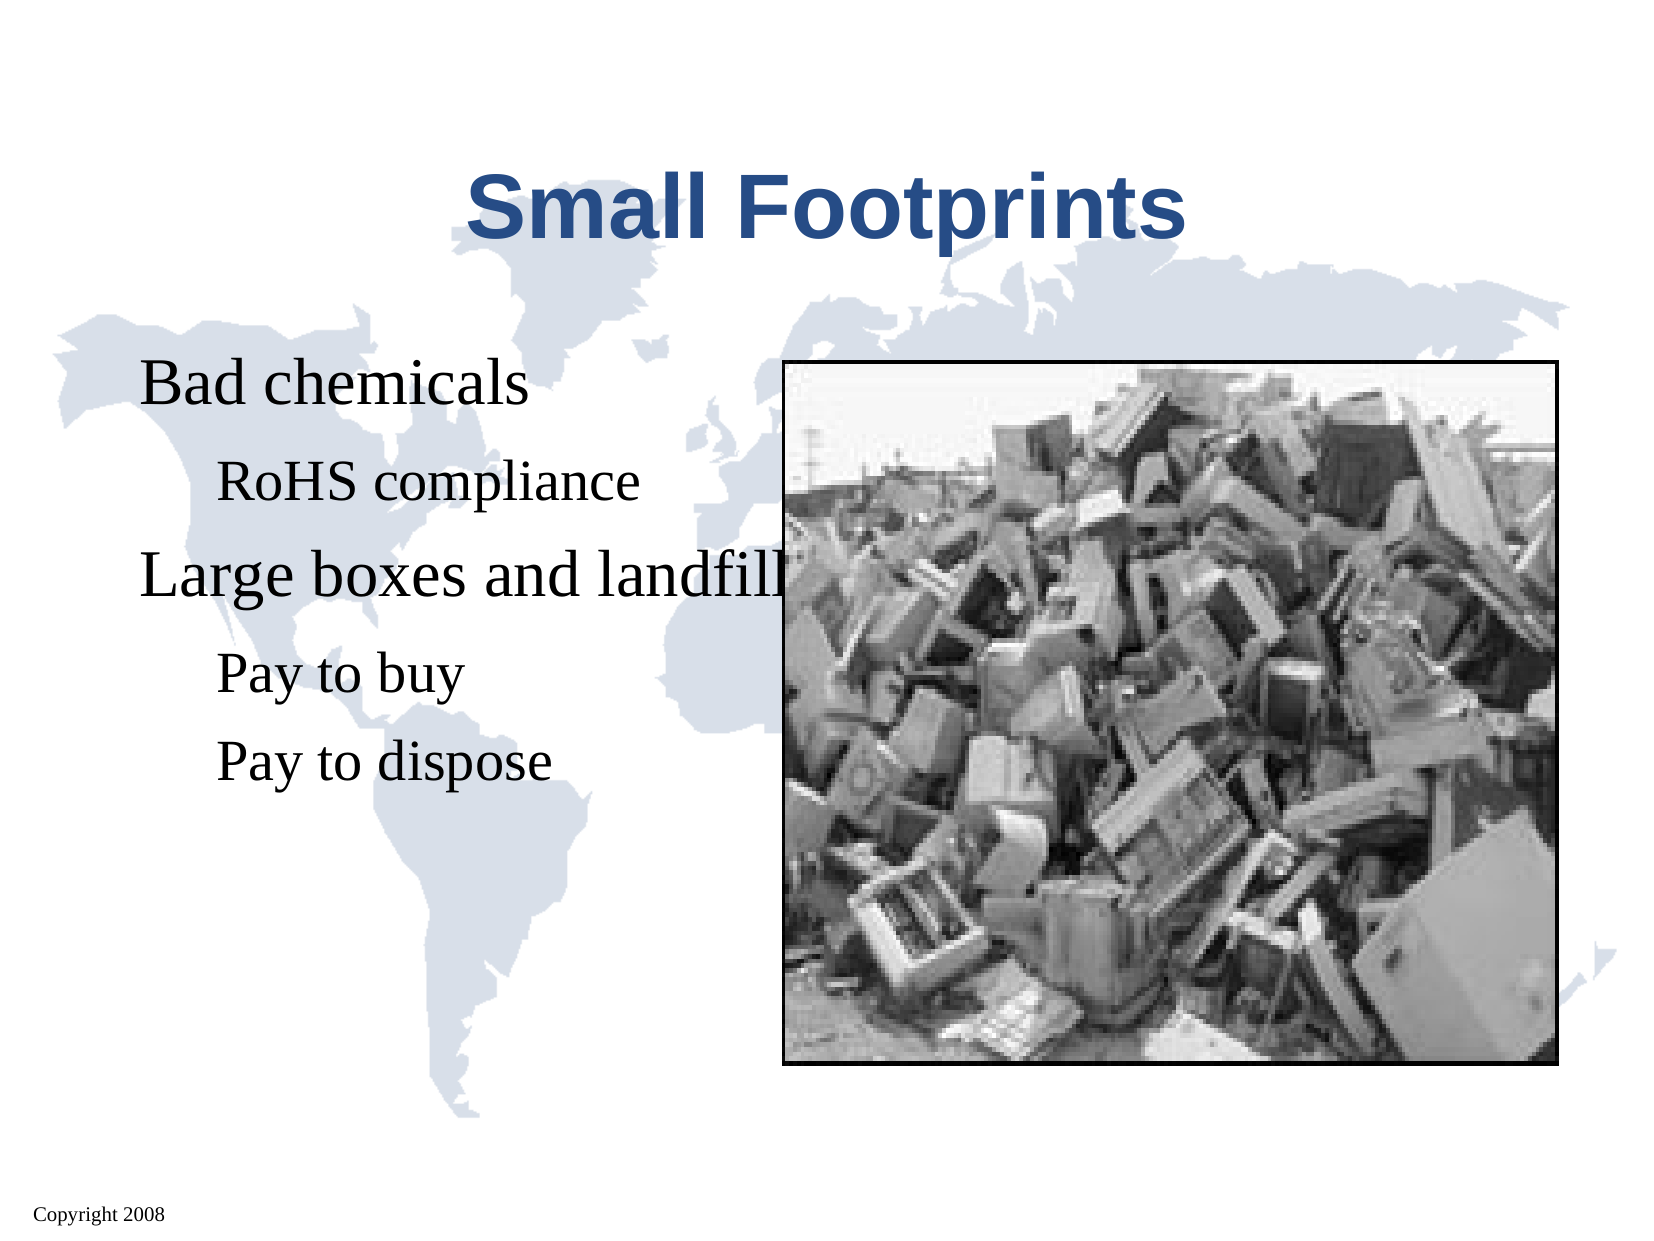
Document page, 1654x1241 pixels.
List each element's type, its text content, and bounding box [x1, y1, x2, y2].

title Small Footprints [121, 102, 1534, 311]
list Bad chemicals RoHS compliance Large boxes and landfills Pay to buy Pay to dispose [121, 344, 824, 1127]
picture [28, 99, 1645, 1154]
